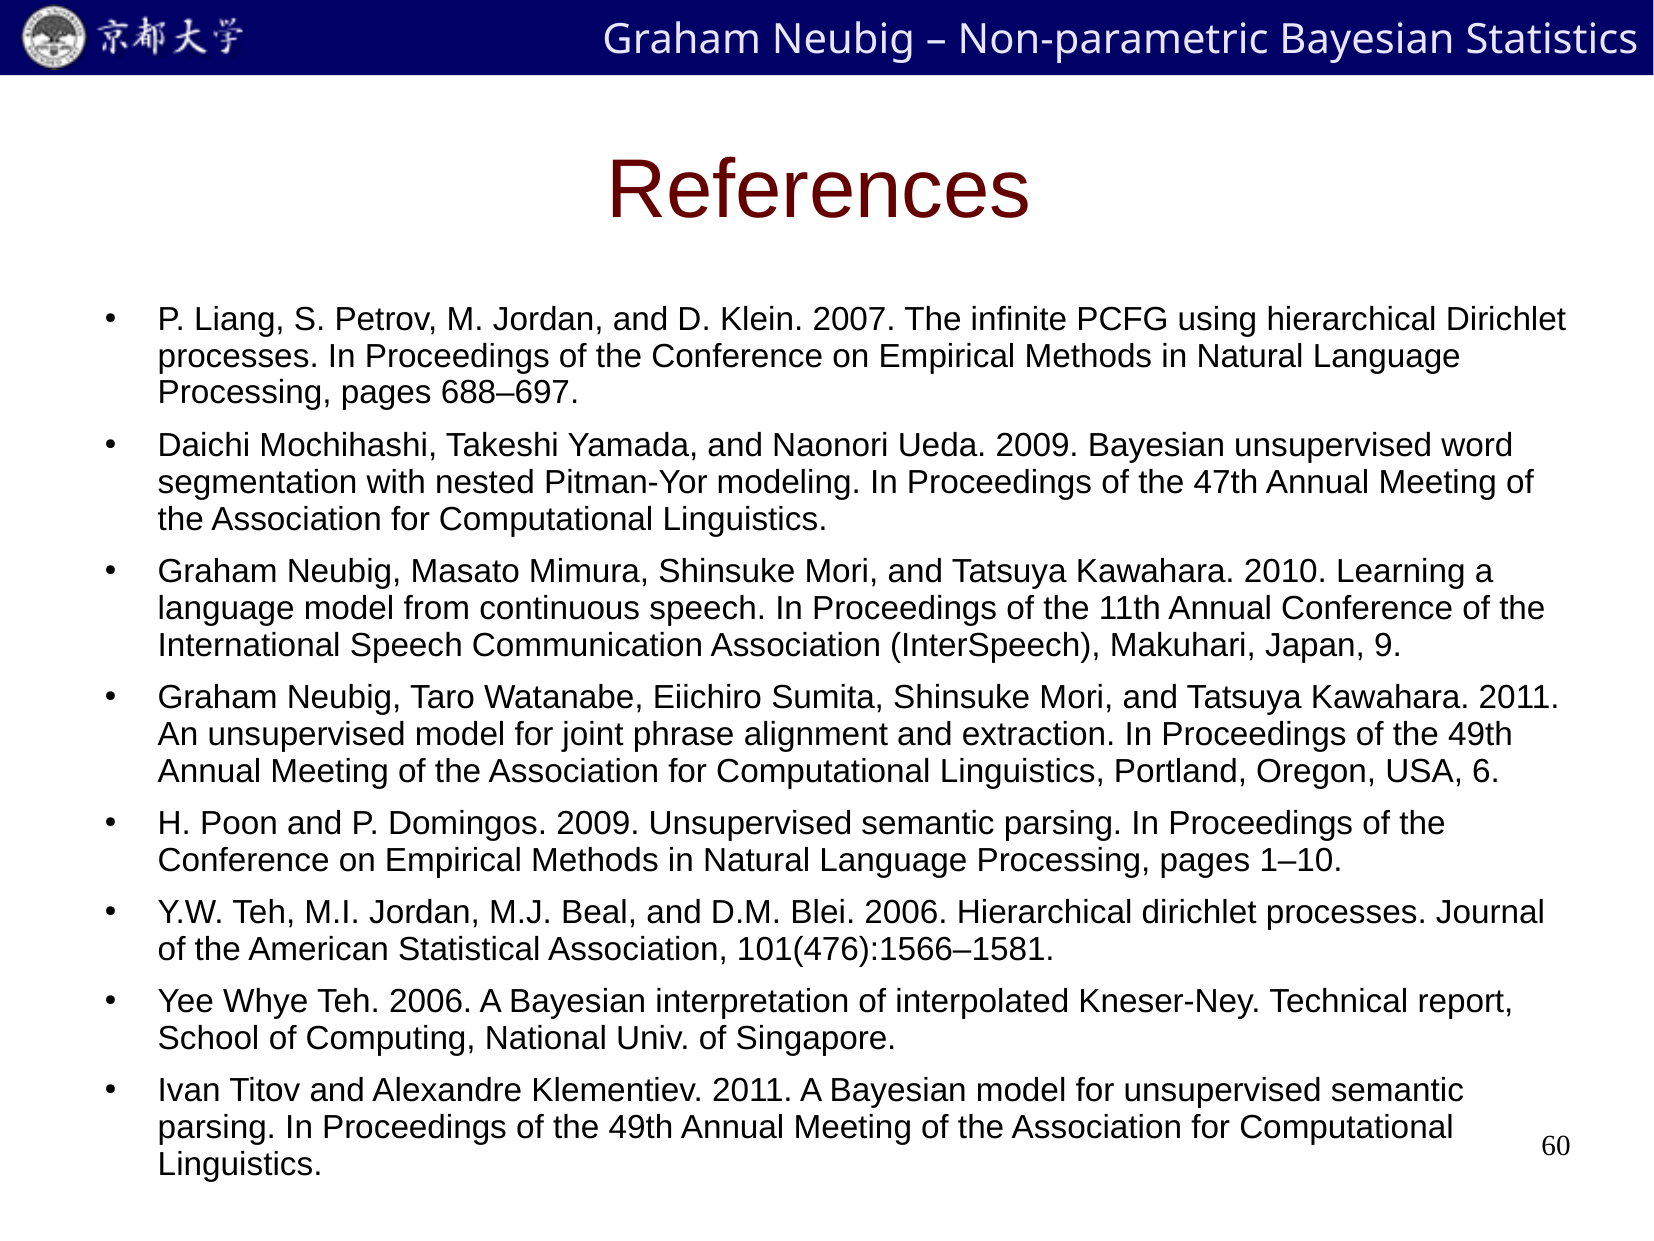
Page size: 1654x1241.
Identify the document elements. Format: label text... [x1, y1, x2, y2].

list P. Liang, S. Petrov, M. Jordan, and D. Klein. 2007. The infinite PCFG using hierarchical Dirichlet processes. In Proceedings of the Conference on Empirical Methods in Natural Language Processing, pages 688–697. Daichi Mochihashi, Takeshi Yamada, and Naonori Ueda. 2009. Bayesian unsupervised word segmentation with nested Pitman-Yor modeling. In Proceedings of the 47th Annual Meeting of the Association for Computational Linguistics. Graham Neubig, Masato Mimura, Shinsuke Mori, and Tatsuya Kawahara. 2010. Learning a language model from continuous speech. In Proceedings of the 11th Annual Conference of the International Speech Communication Association (InterSpeech), Makuhari, Japan, 9. Graham Neubig, Taro Watanabe, Eiichiro Sumita, Shinsuke Mori, and Tatsuya Kawahara. 2011. An unsupervised model for joint phrase alignment and extraction. In Proceedings of the 49th Annual Meeting of the Association for Computational Linguistics, Portland, Oregon, USA, 6. H. Poon and P. Domingos. 2009. Unsupervised semantic parsing. In Proceedings of the Conference on Empirical Methods in Natural Language Processing, pages 1–10. Y.W. Teh, M.I. Jordan, M.J. Beal, and D.M. Blei. 2006. Hierarchical dirichlet processes. Journal of the American Statistical Association, 101(476):1566–1581. Yee Whye Teh. 2006. A Bayesian interpretation of interpolated Kneser-Ney. Technical report, School of Computing, National Univ. of Singapore. Ivan Titov and Alexandre Klementiev. 2011. A Bayesian model for unsupervised semantic parsing. In Proceedings of the 49th Annual Meeting of the Association for Computational Linguistics. [86, 300, 1576, 1183]
picture [0, 0, 247, 70]
title References [75, 100, 1564, 277]
